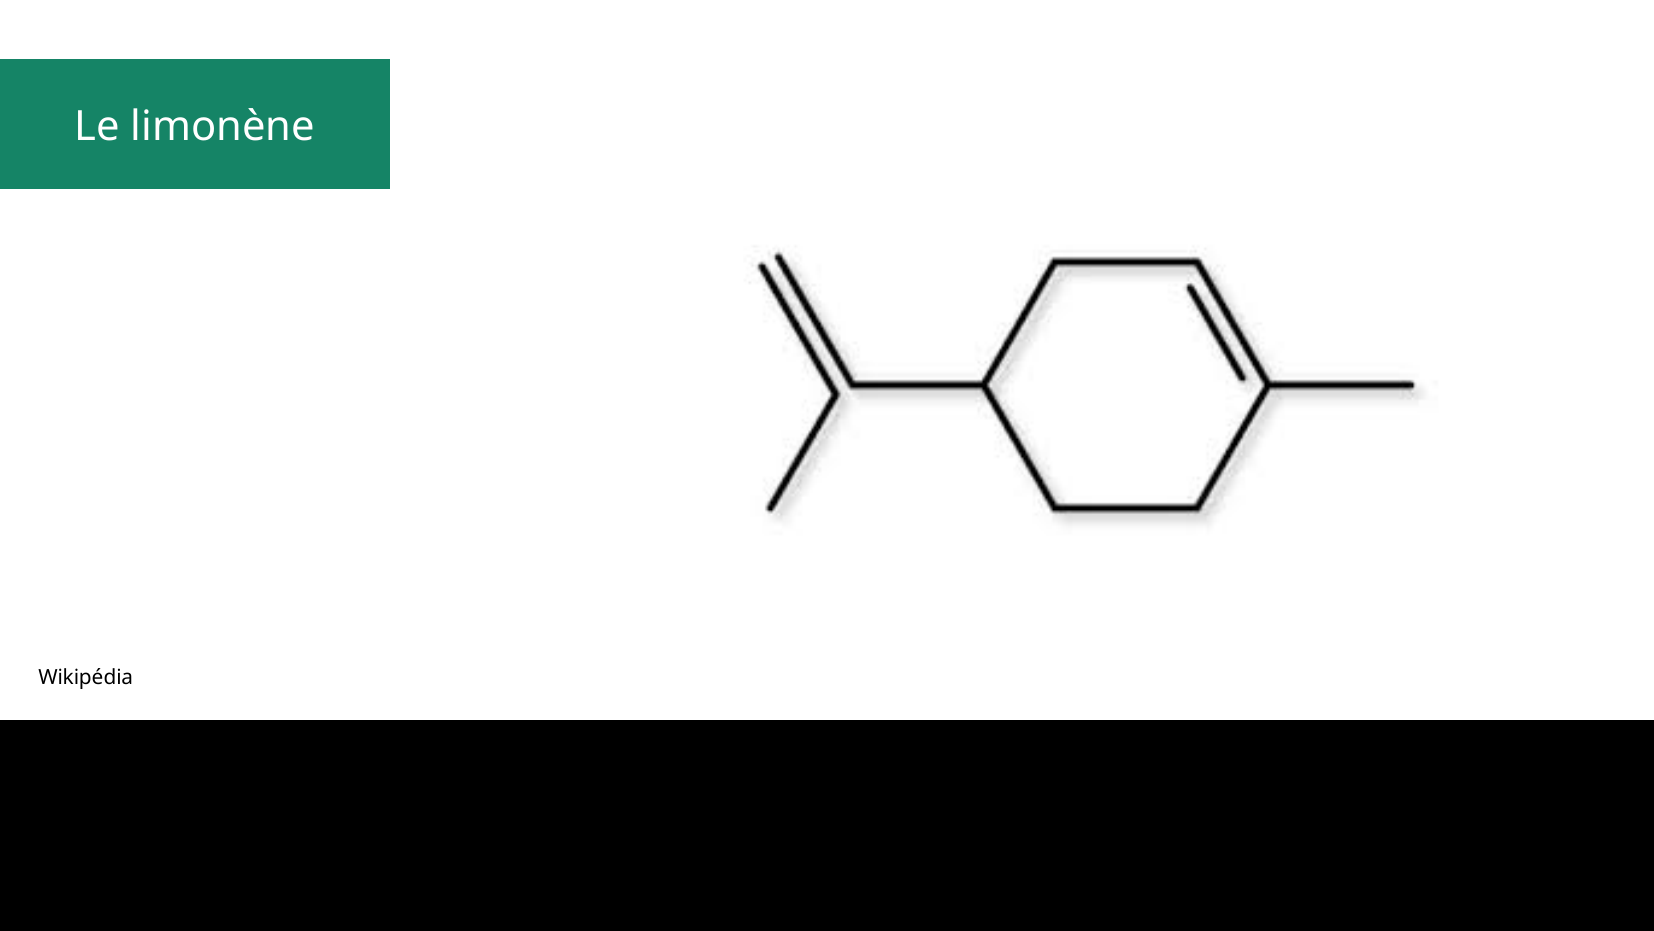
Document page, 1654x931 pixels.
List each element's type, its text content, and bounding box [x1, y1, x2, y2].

text_box [0, 720, 1654, 931]
text_box Wikipédia [23, 655, 140, 697]
text_box Le limonène [0, 59, 390, 189]
picture [706, 188, 1453, 579]
